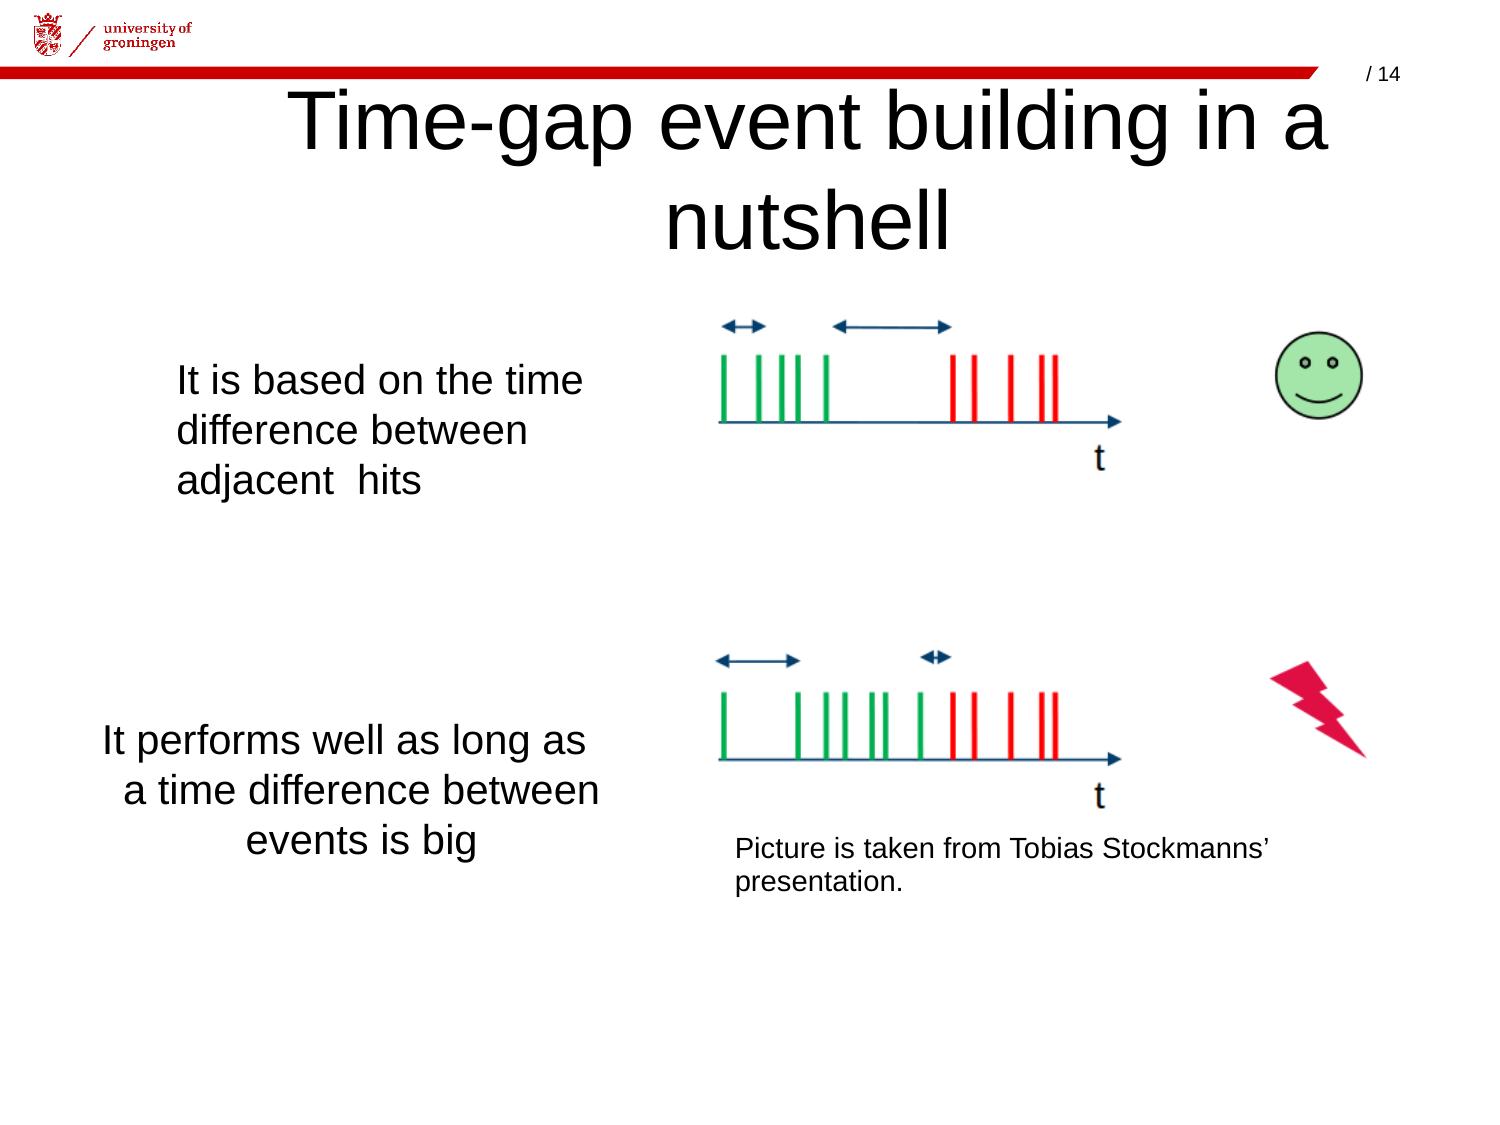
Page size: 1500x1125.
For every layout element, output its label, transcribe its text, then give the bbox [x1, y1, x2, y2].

picture [34, 13, 192, 57]
picture [690, 284, 1411, 858]
text_box Picture is taken from Tobias Stockmanns’ presentation. [720, 825, 1426, 916]
title It performs well as long as a time difference between events is big [0, 705, 679, 835]
title It is based on the time difference between adjacent hits [15, 345, 646, 511]
text_box / 1 [1351, 55, 1487, 94]
title Time-gap event building in a nutshell [0, 101, 1500, 232]
